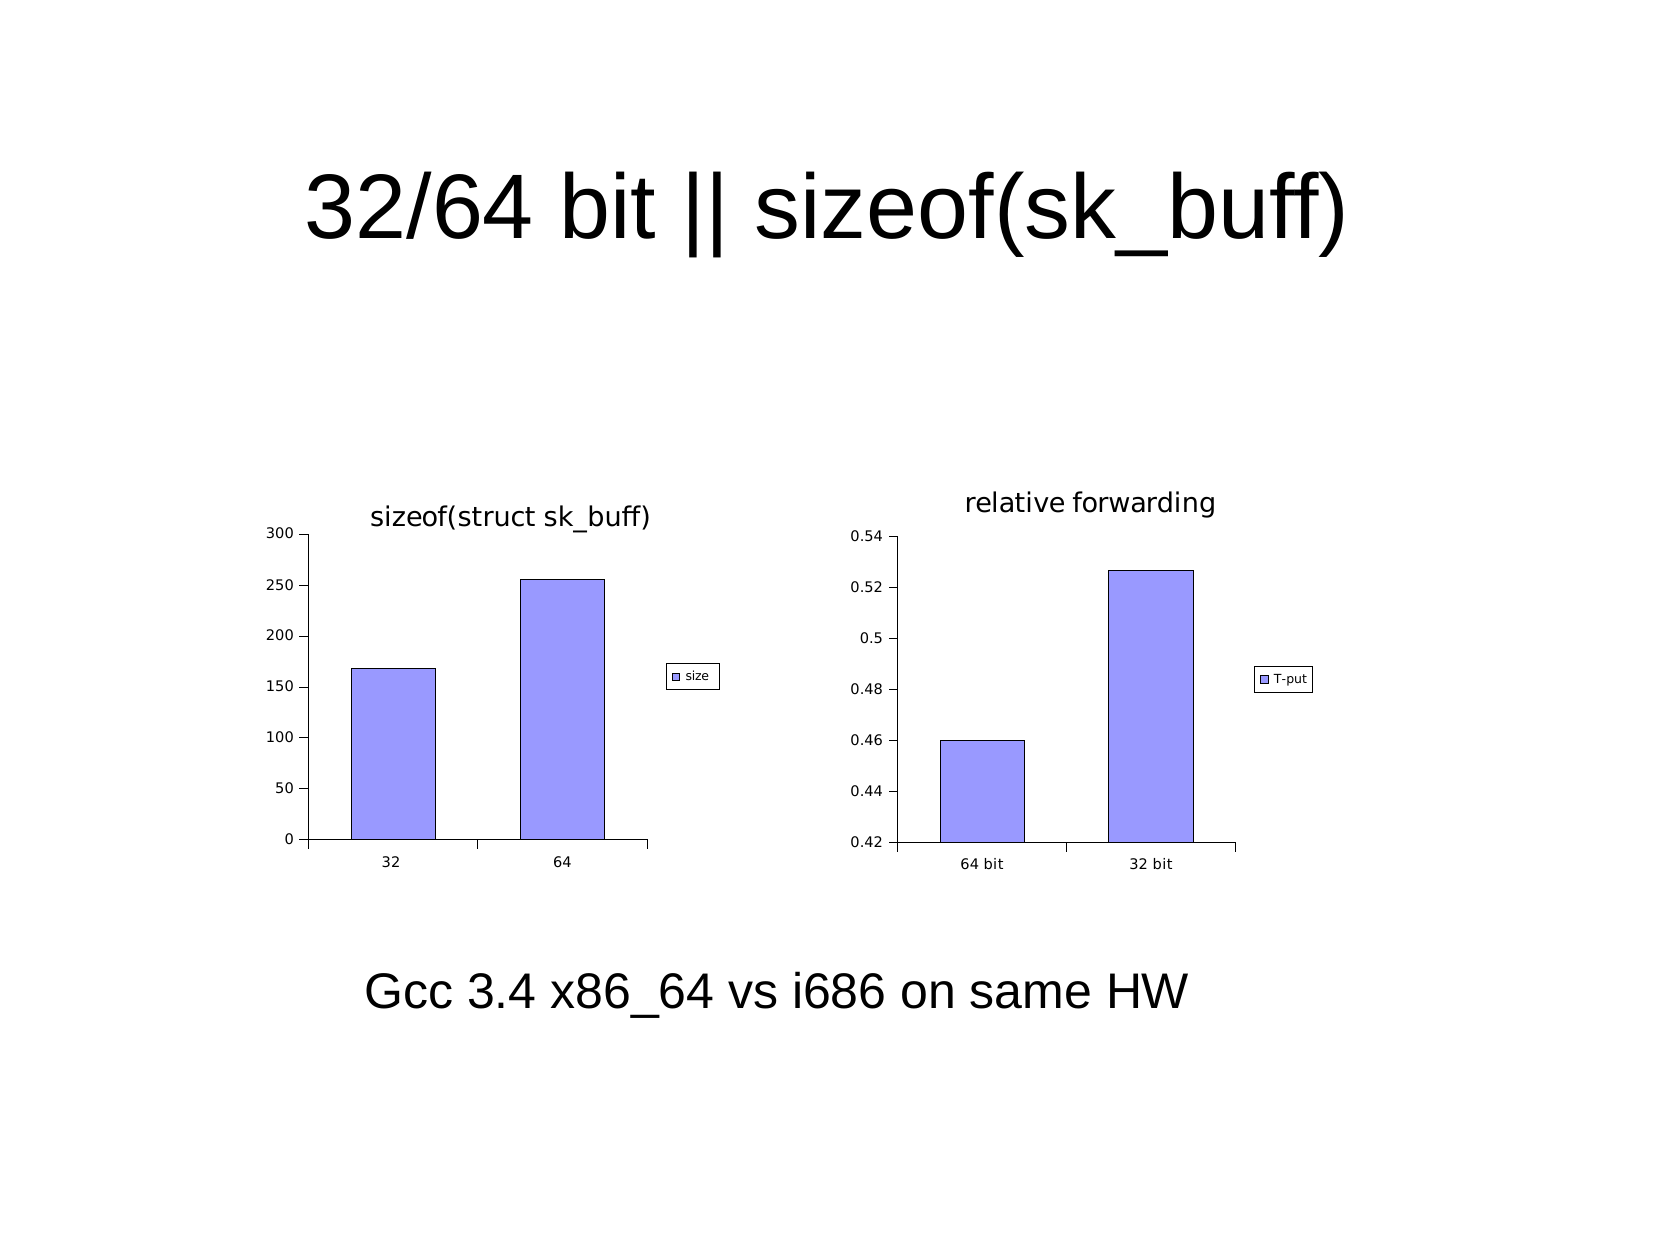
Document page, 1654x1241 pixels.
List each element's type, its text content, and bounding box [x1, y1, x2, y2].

text_box Gcc 3.4 x86_64 vs i686 on same HW [349, 955, 1302, 1028]
chart [850, 471, 1323, 885]
chart [256, 468, 729, 882]
title 32/64 bit || sizeof(sk_buff) [121, 102, 1534, 311]
